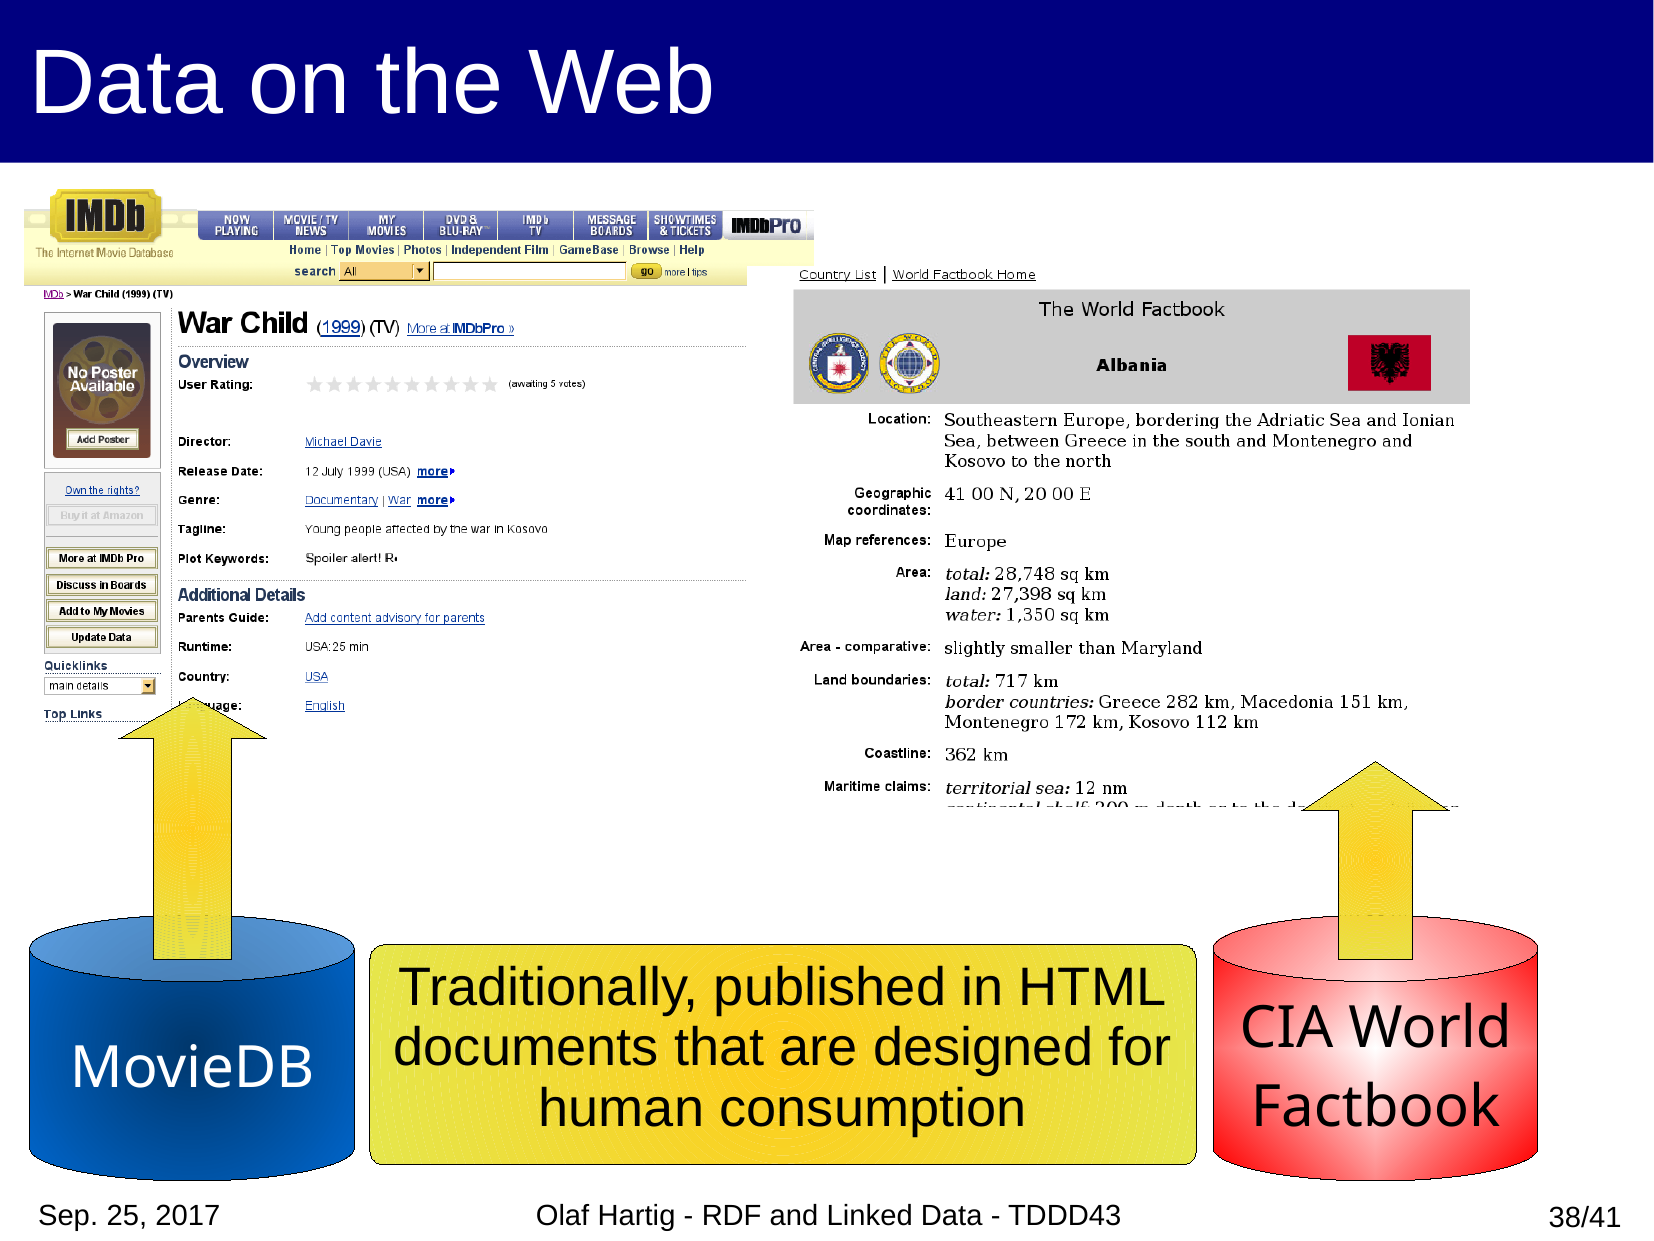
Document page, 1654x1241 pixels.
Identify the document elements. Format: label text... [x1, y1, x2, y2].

text_box [118, 697, 267, 960]
text_box CIA World Factbook [1213, 952, 1538, 1181]
text_box Traditionally, published in HTML documents that are designed for human consumption [369, 944, 1197, 1165]
title Data on the Web [0, 0, 1654, 163]
text_box [1301, 761, 1450, 960]
text_box MovieDB [29, 950, 355, 1181]
picture [24, 183, 1516, 808]
